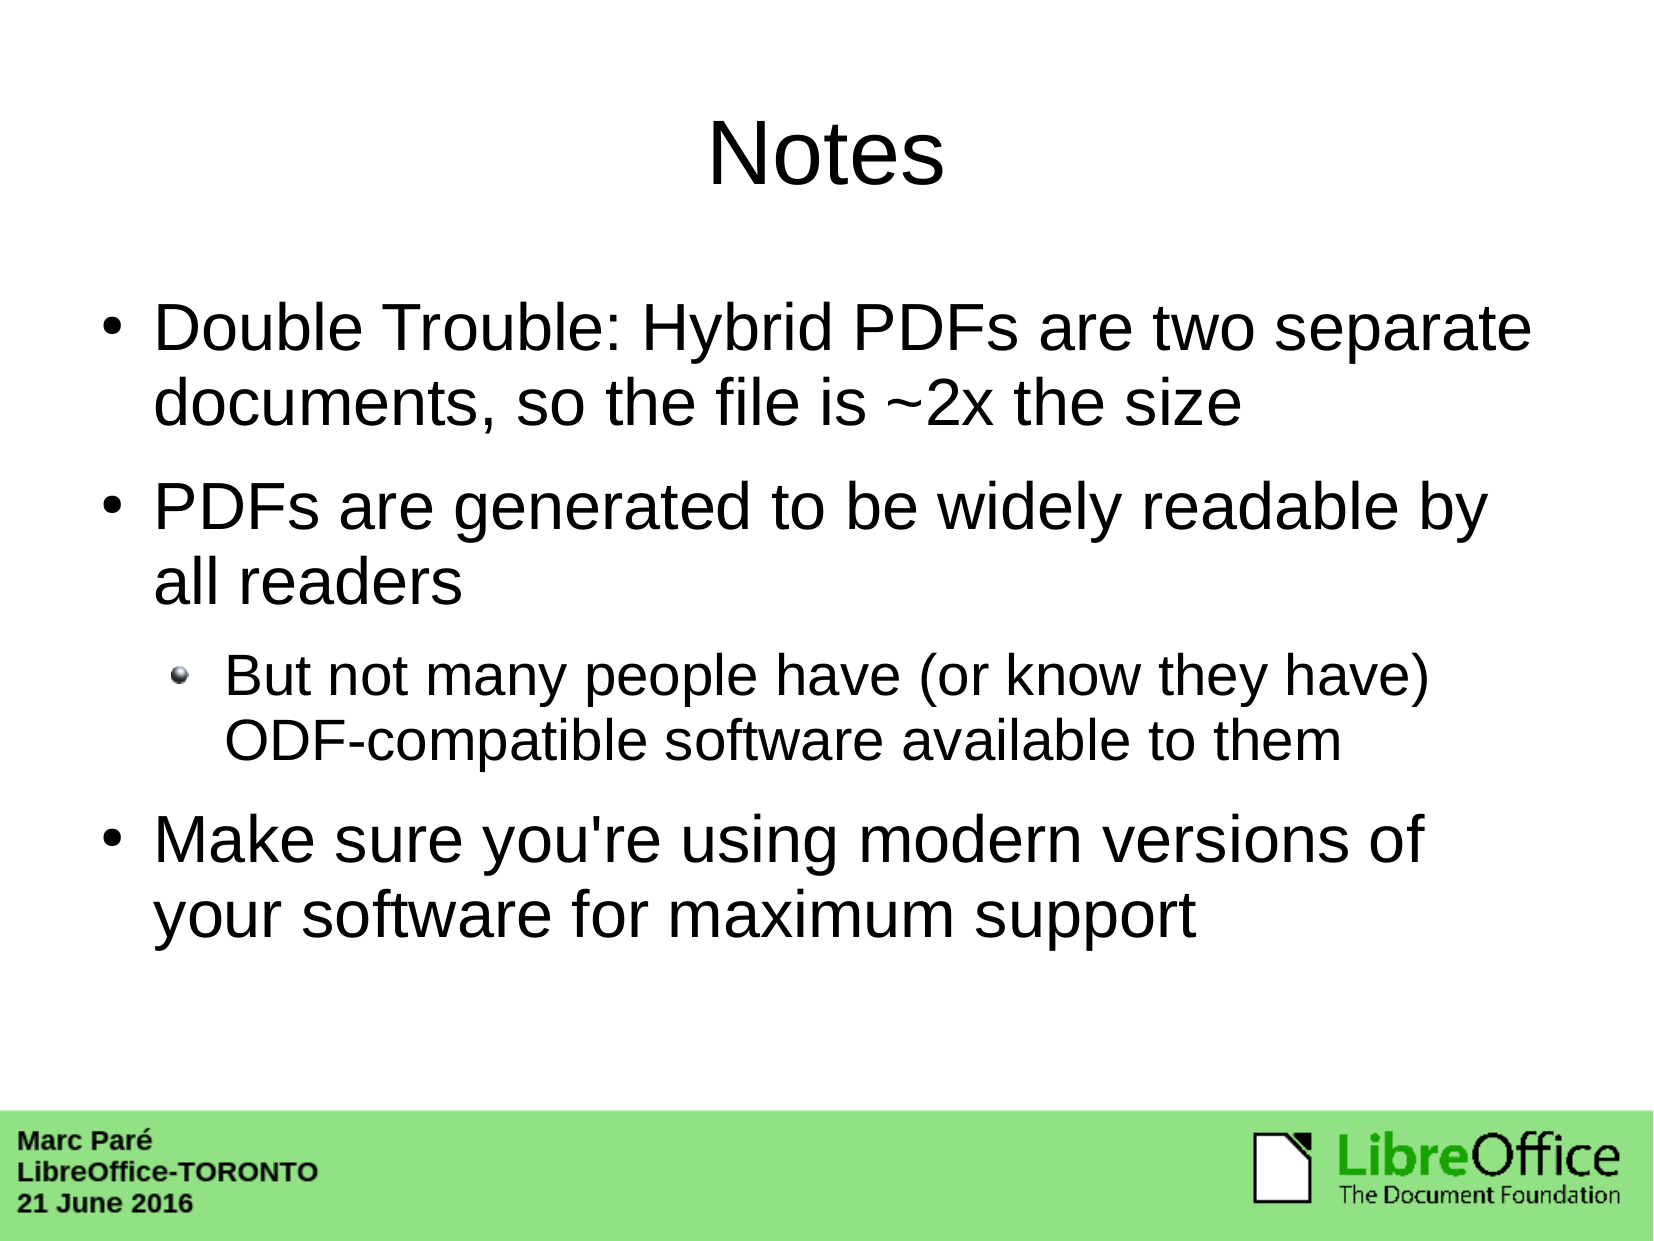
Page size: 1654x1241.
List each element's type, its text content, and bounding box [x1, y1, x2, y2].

title Notes [82, 49, 1571, 257]
list Double Trouble: Hybrid PDFs are two separate documents, so the file is ~2x the size PDFs are generated to be widely readable by all readers But not many people have (or know they have) ODF-compatible software available to them Make sure you're using modern versions of your software for maximum support [82, 290, 1571, 1010]
picture [0, 0, 1654, 1241]
